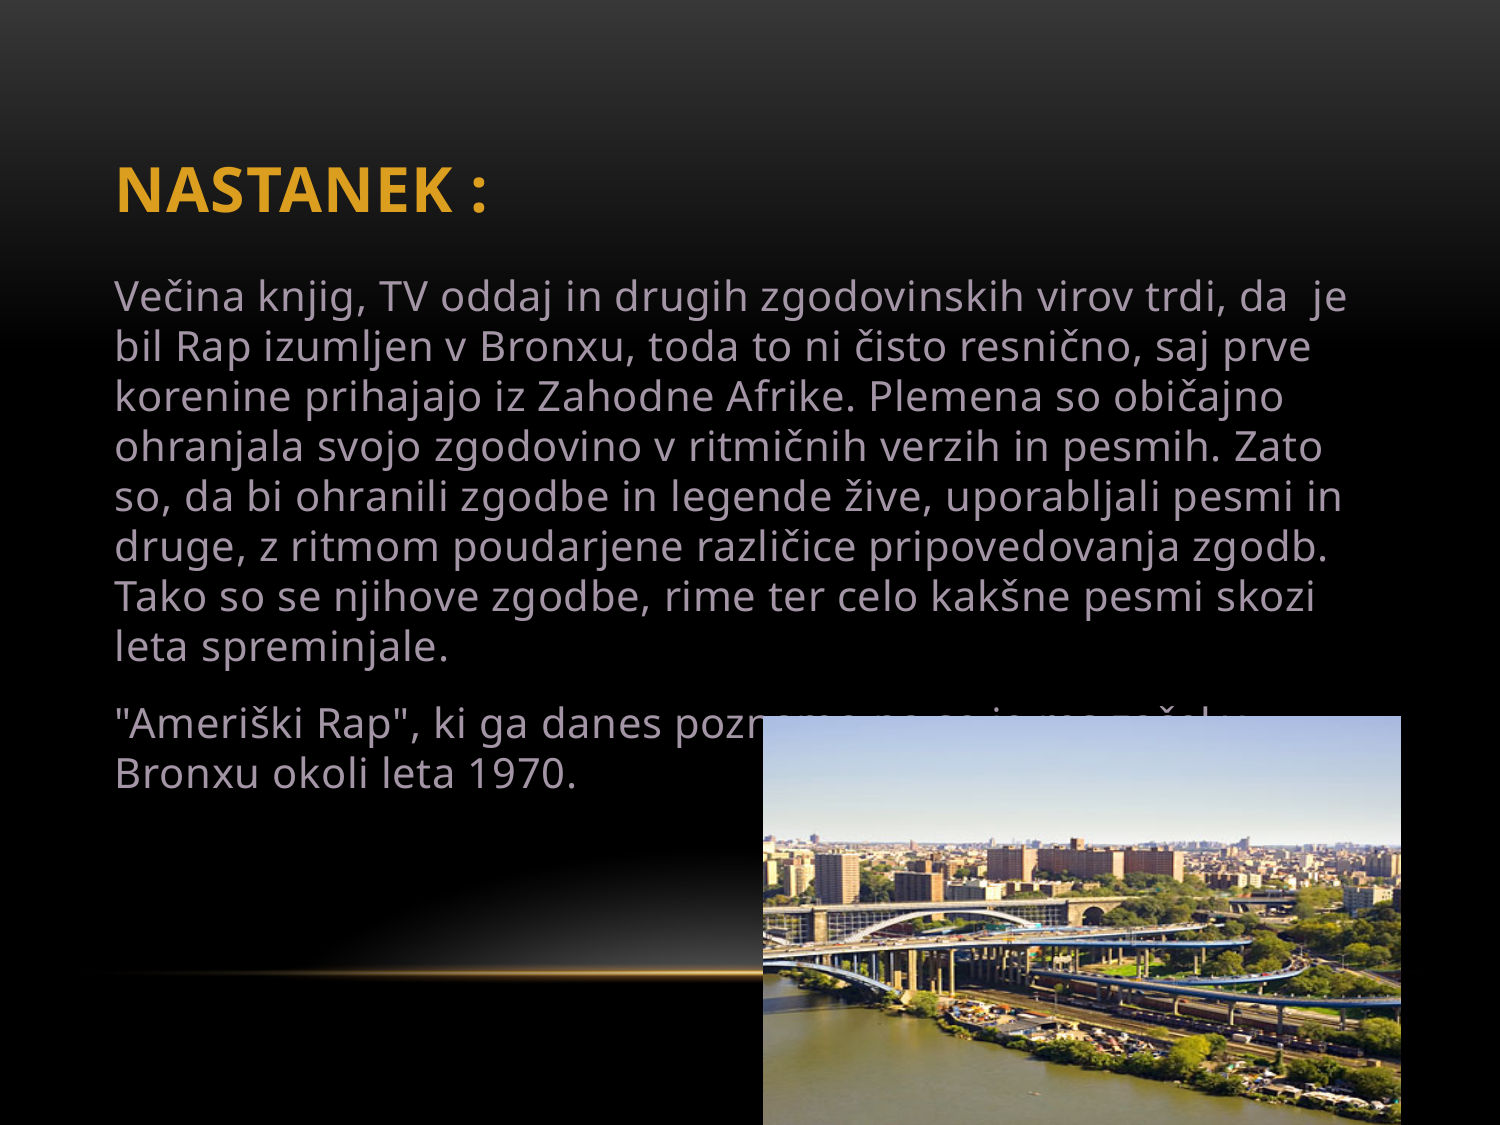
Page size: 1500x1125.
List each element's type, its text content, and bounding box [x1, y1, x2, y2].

picture [0, 0, 1500, 1125]
title NASTANEK : [99, 45, 1400, 233]
list Večina knjig, TV oddaj in drugih zgodovinskih virov trdi, da je bil Rap izumljen v Bronxu, toda to ni čisto resnično, saj prve korenine prihajajo iz Zahodne Afrike. Plemena so običajno ohranjala svojo zgodovino v ritmičnih verzih in pesmih. Zato so, da bi ohranili zgodbe in legende žive, uporabljali pesmi in druge, z ritmom poudarjene različice pripovedovanja zgodb. Tako so se njihove zgodbe, rime ter celo kakšne pesmi skozi leta spreminjale. "Ameriški Rap", ki ga danes poznamo pa se je res začel v Bronxu okoli leta 1970. [99, 262, 1400, 977]
